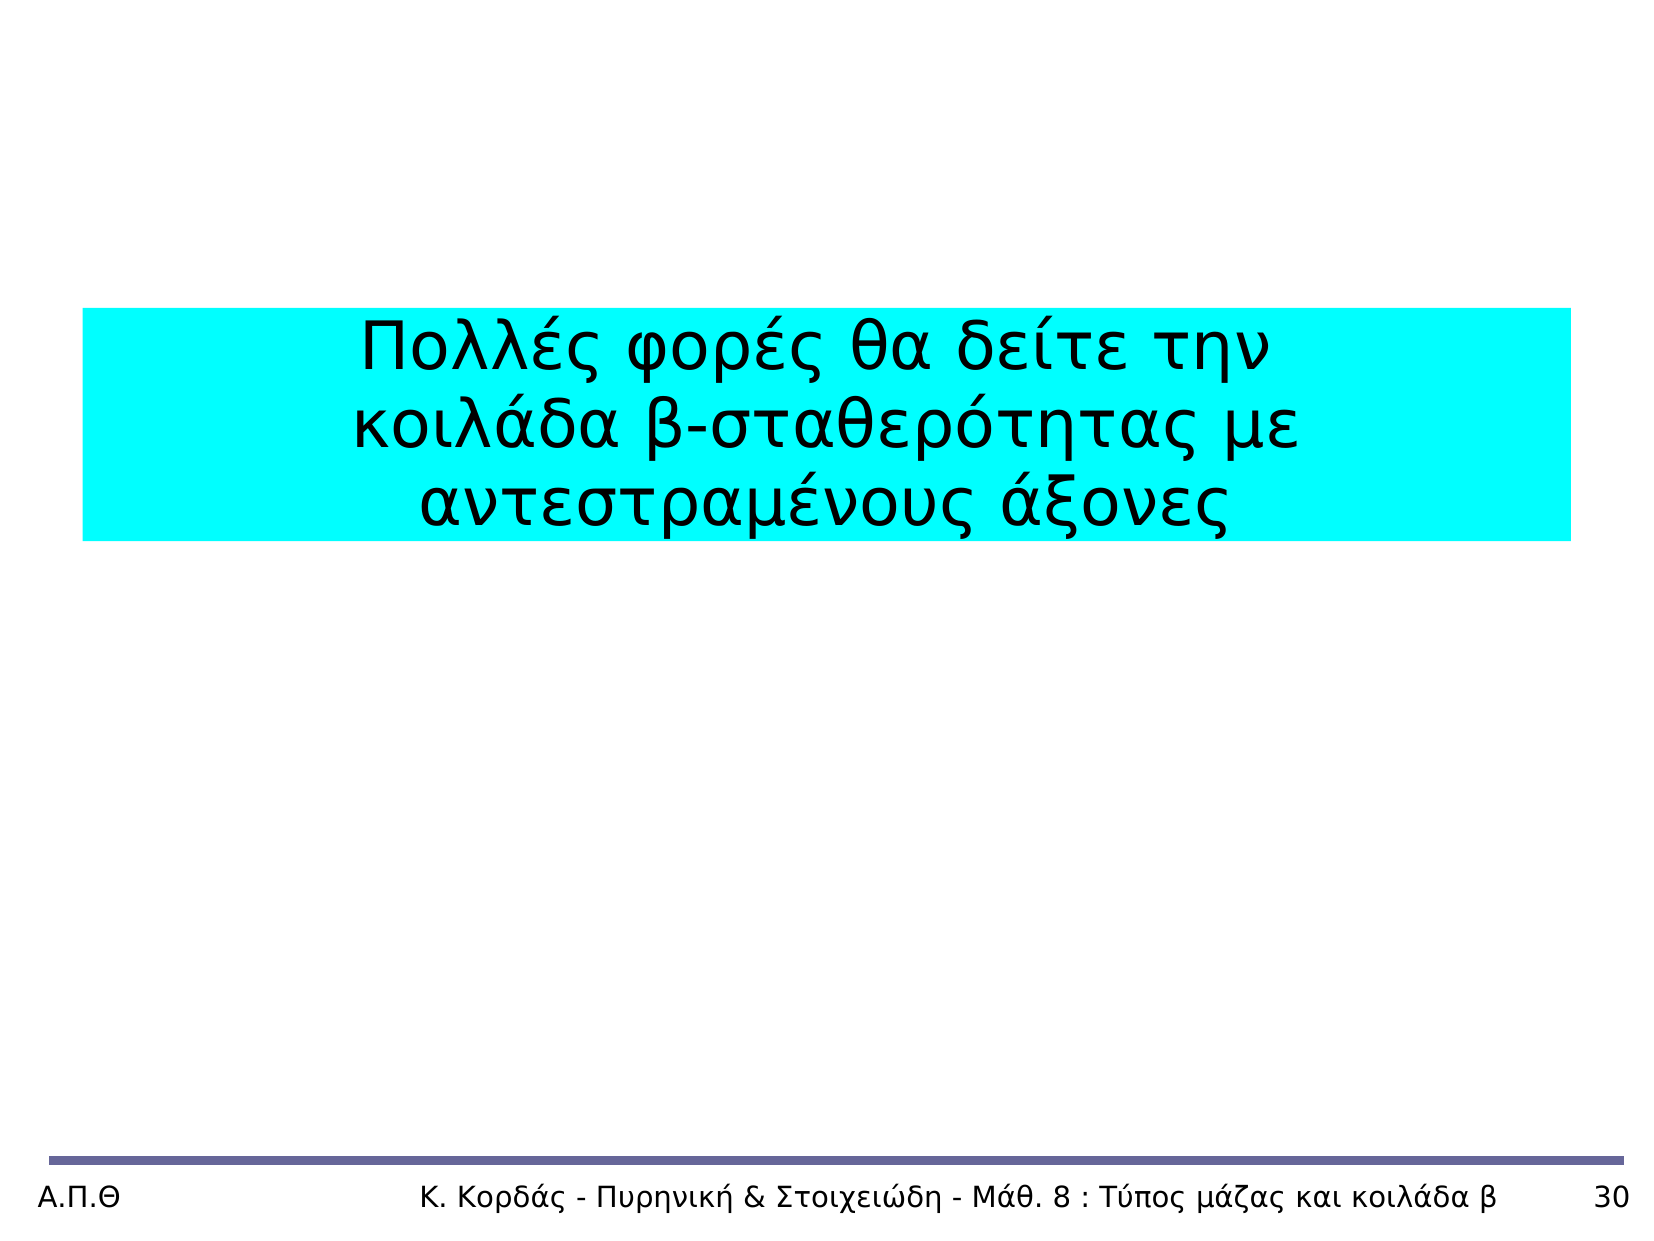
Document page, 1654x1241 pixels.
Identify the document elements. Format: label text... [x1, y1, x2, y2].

title Πολλές φορές θα δείτε την κοιλάδα β-σταθερότητας με αντεστραμένους άξονες [82, 307, 1571, 542]
